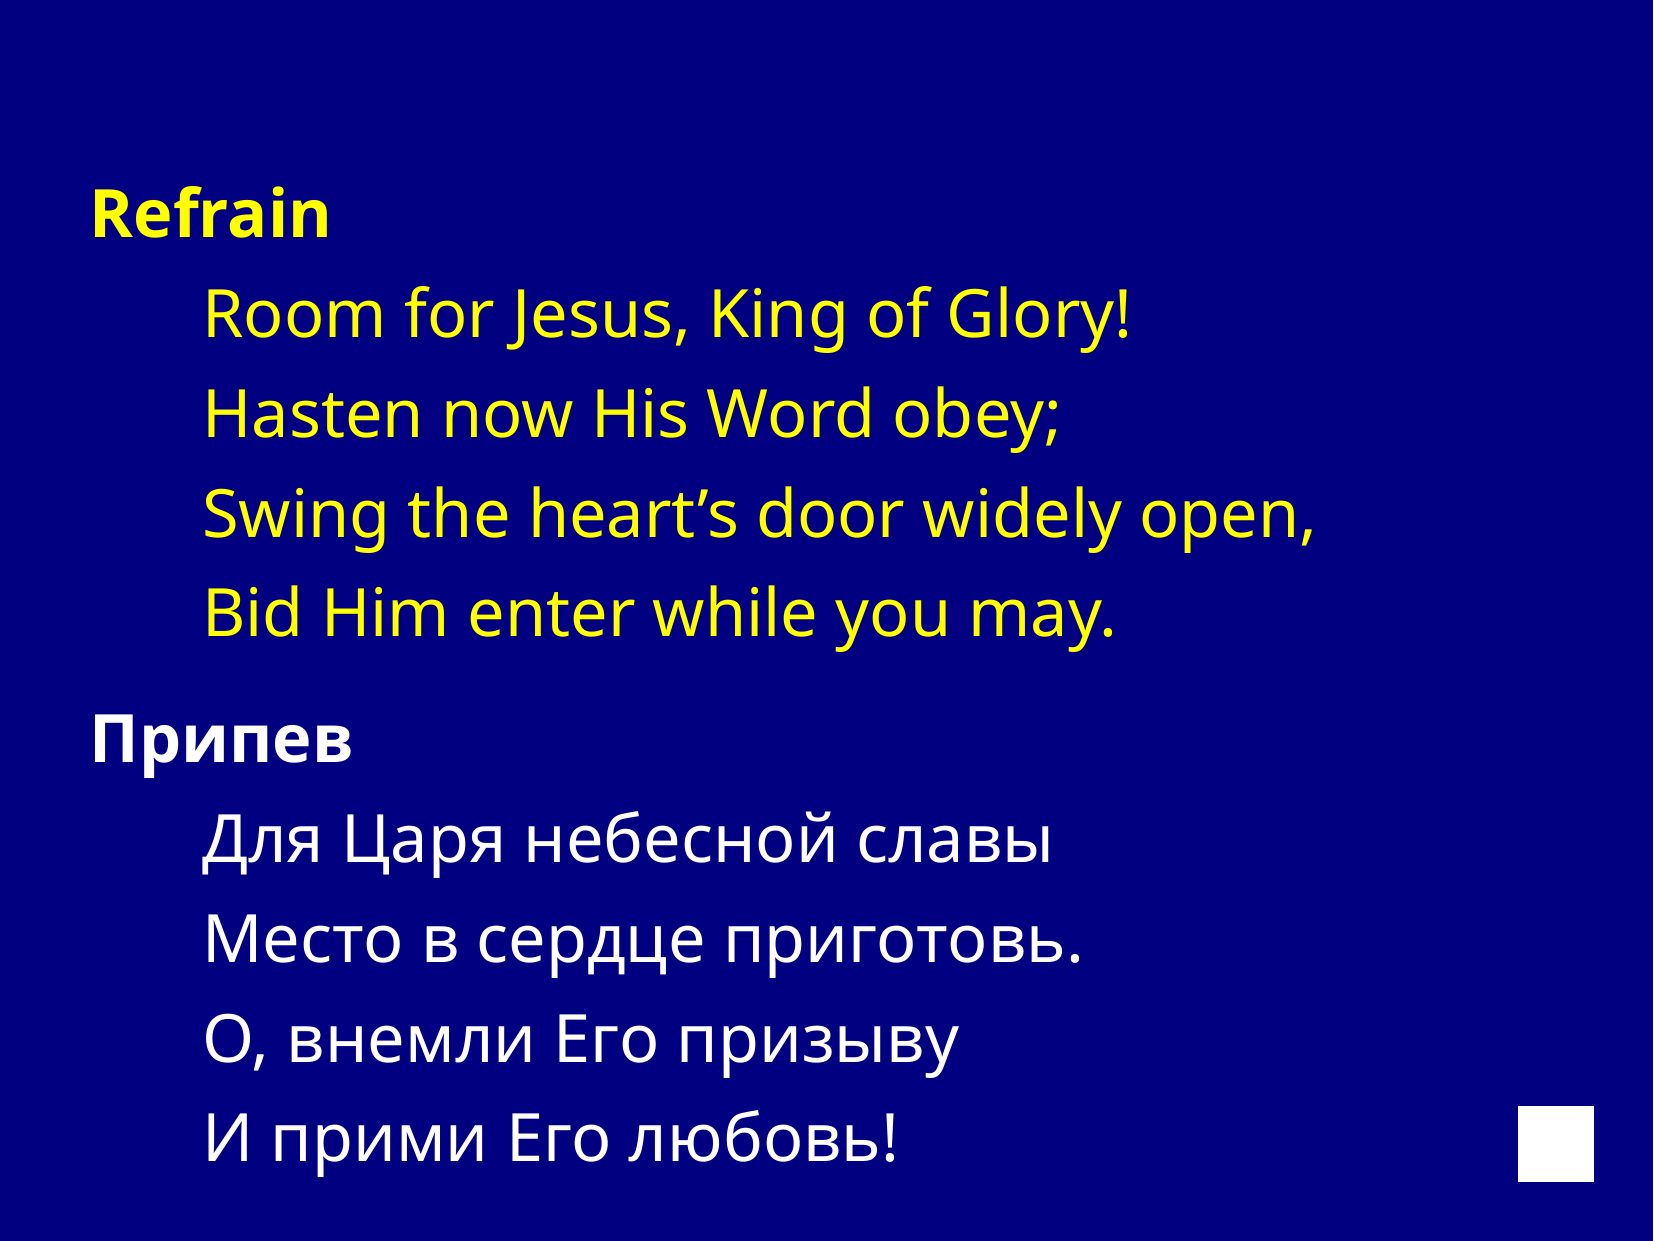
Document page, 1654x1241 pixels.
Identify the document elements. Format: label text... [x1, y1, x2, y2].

text_box Припев Для Царя небесной славы Место в сердце приготовь. О, внемли Его призыву И прими Его любовь! [75, 675, 1576, 1163]
text_box Refrain Room for Jesus, King of Glory! Hasten now His Word obey; Swing the heart’s door widely open, Bid Him enter while you may. [75, 150, 1576, 638]
text_box [1518, 1106, 1594, 1182]
